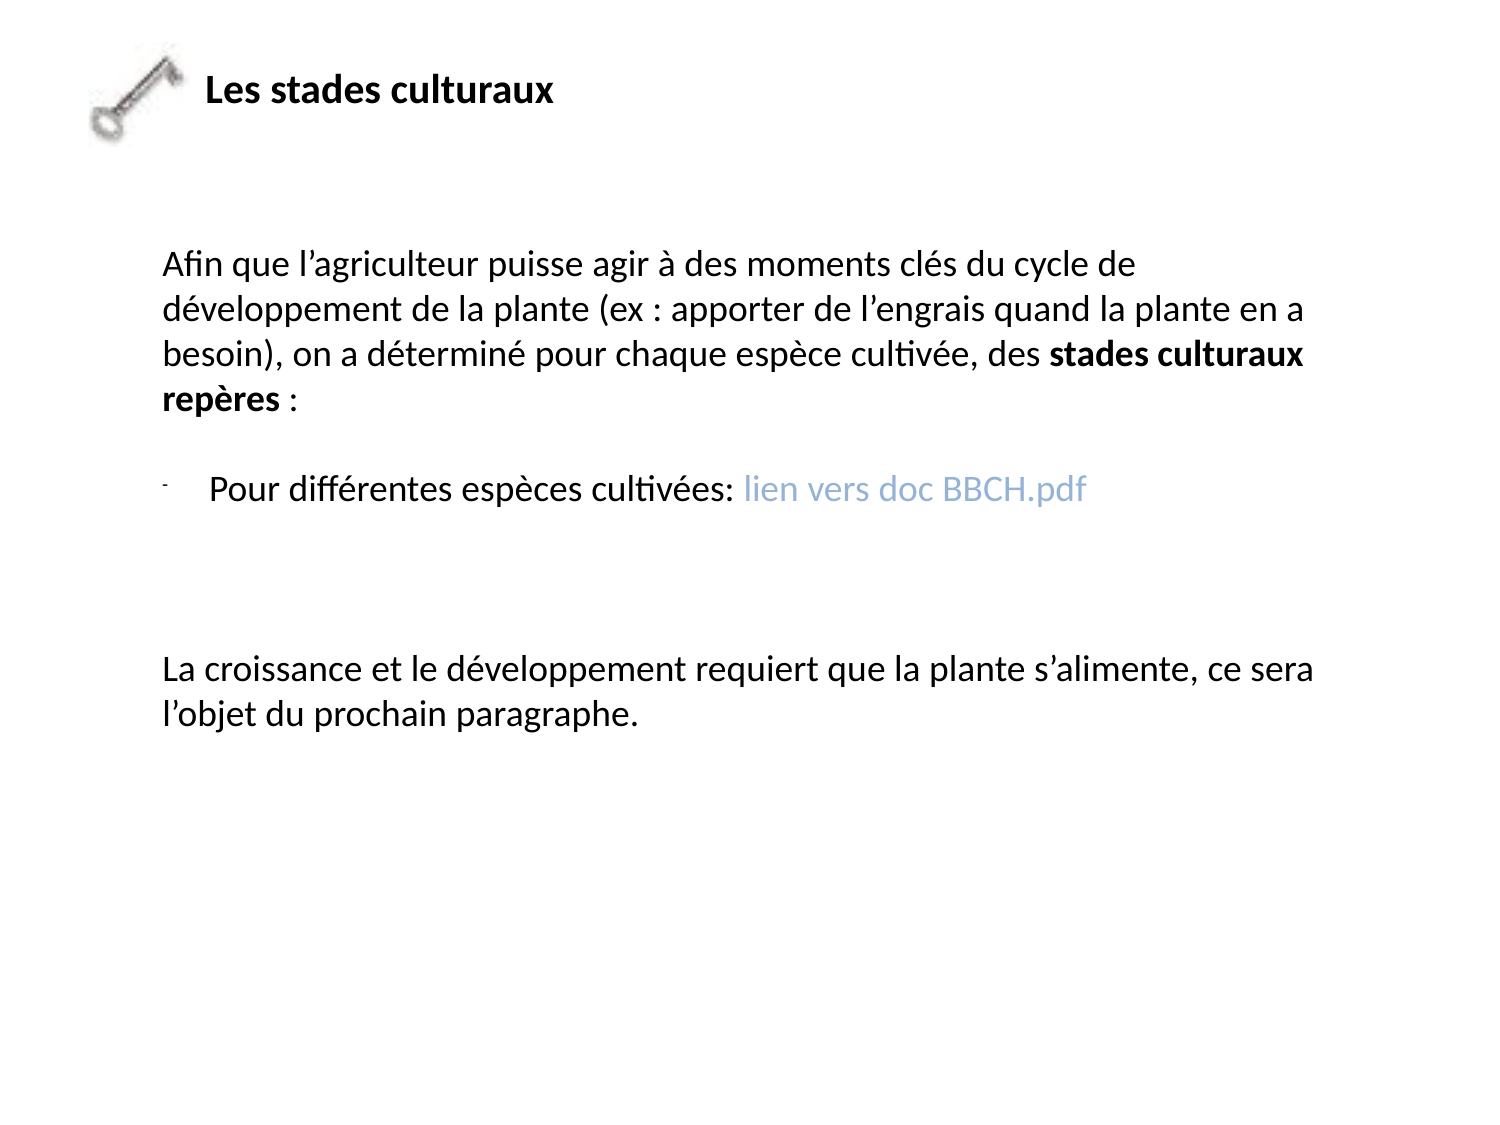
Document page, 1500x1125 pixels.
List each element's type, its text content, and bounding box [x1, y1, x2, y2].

picture [88, 42, 190, 147]
title Les stades culturaux [76, 54, 1427, 197]
text_box Afin que l’agriculteur puisse agir à des moments clés du cycle de développement de la plante (ex : apporter de l’engrais quand la plante en a besoin), on a déterminé pour chaque espèce cultivée, des stades culturaux repères : Pour différentes espèces cultivées: lien vers doc BBCH.pdf La croissance et le développement requiert que la plante s’alimente, ce sera l’objet du prochain paragraphe. [147, 231, 1388, 787]
